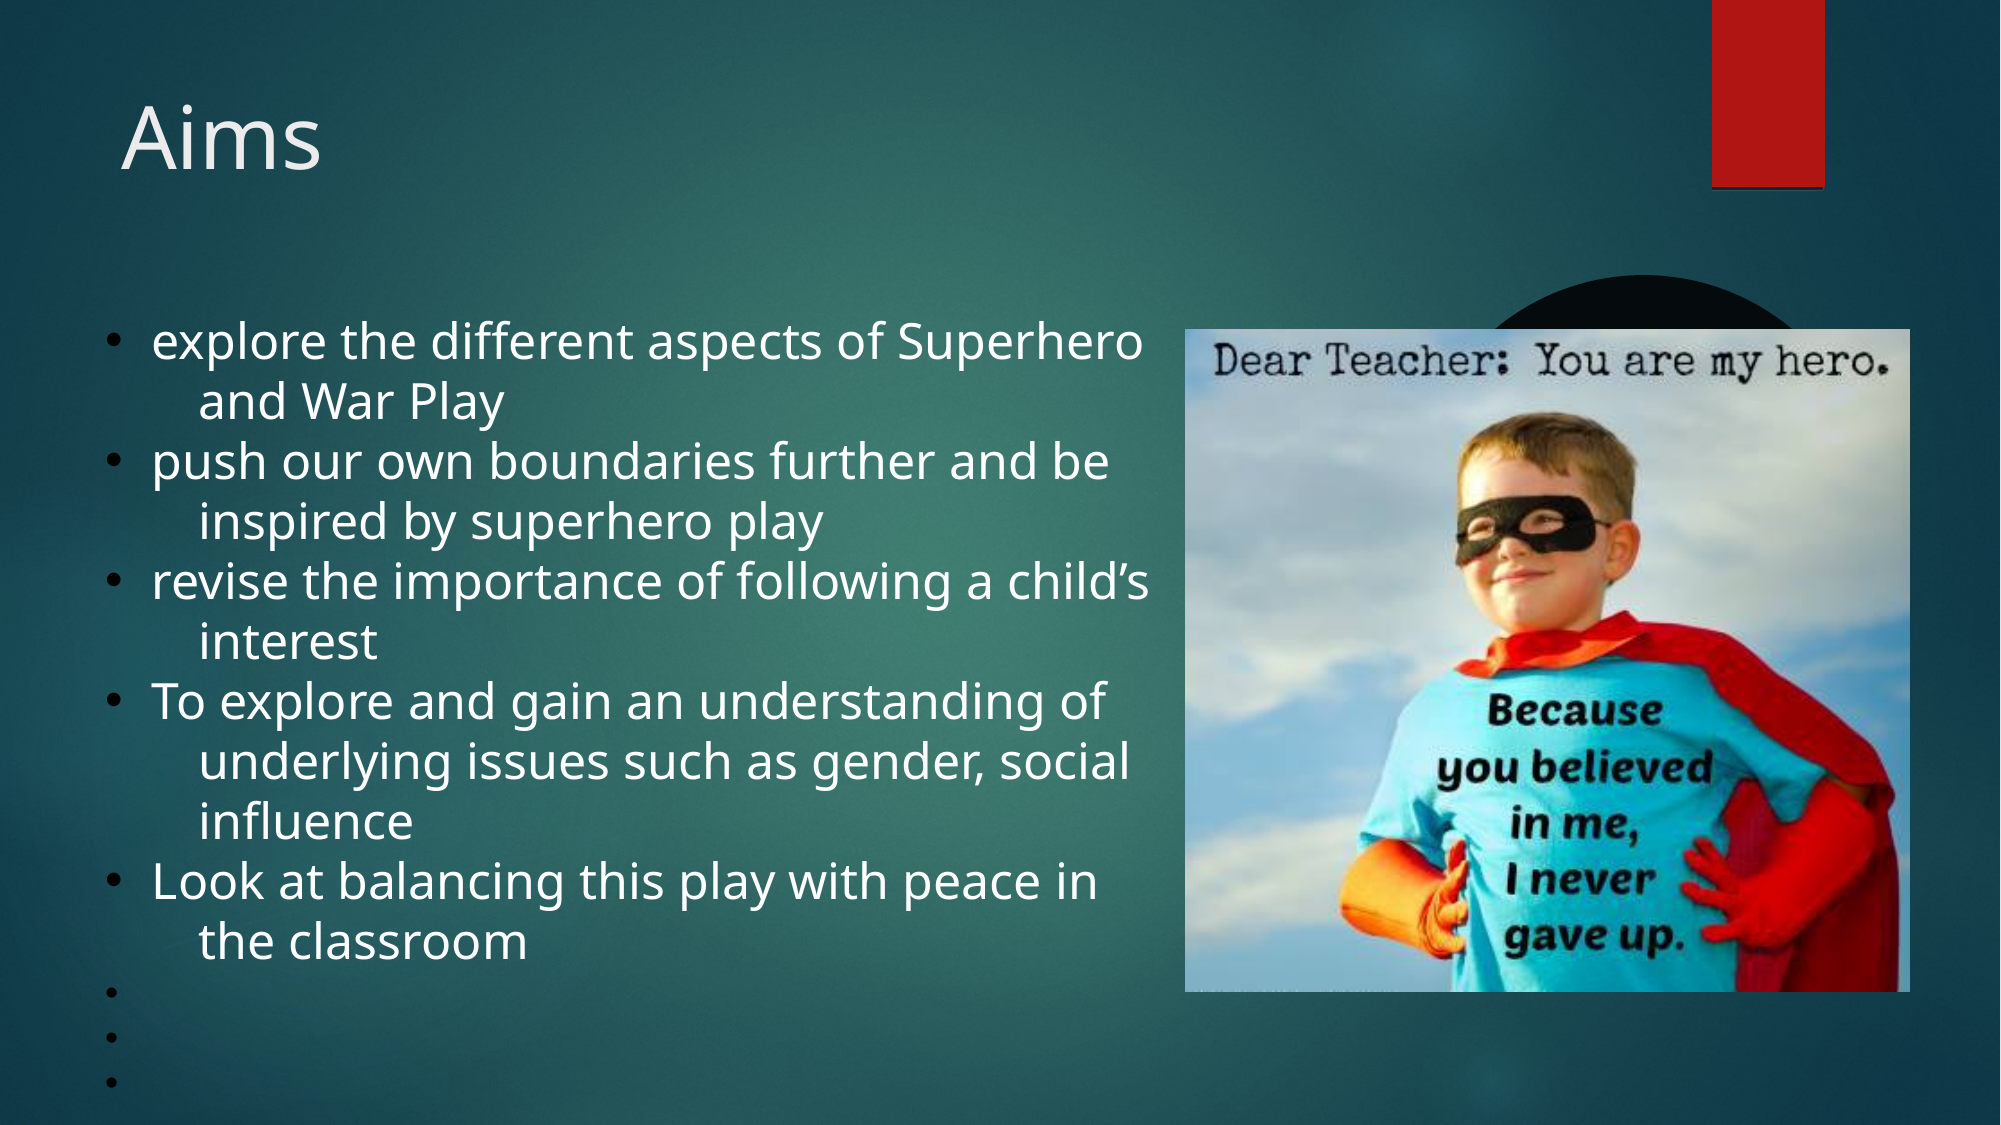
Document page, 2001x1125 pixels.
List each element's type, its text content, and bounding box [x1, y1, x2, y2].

text_box explore the different aspects of Superhero and War Play push our own boundaries further and be inspired by superhero play revise the importance of following a child’s interest To explore and gain an understanding of underlying issues such as gender, social influence Look at balancing this play with peace in the classroom [90, 302, 1185, 1112]
picture [1185, 329, 1910, 992]
title Aims [106, 74, 1649, 245]
